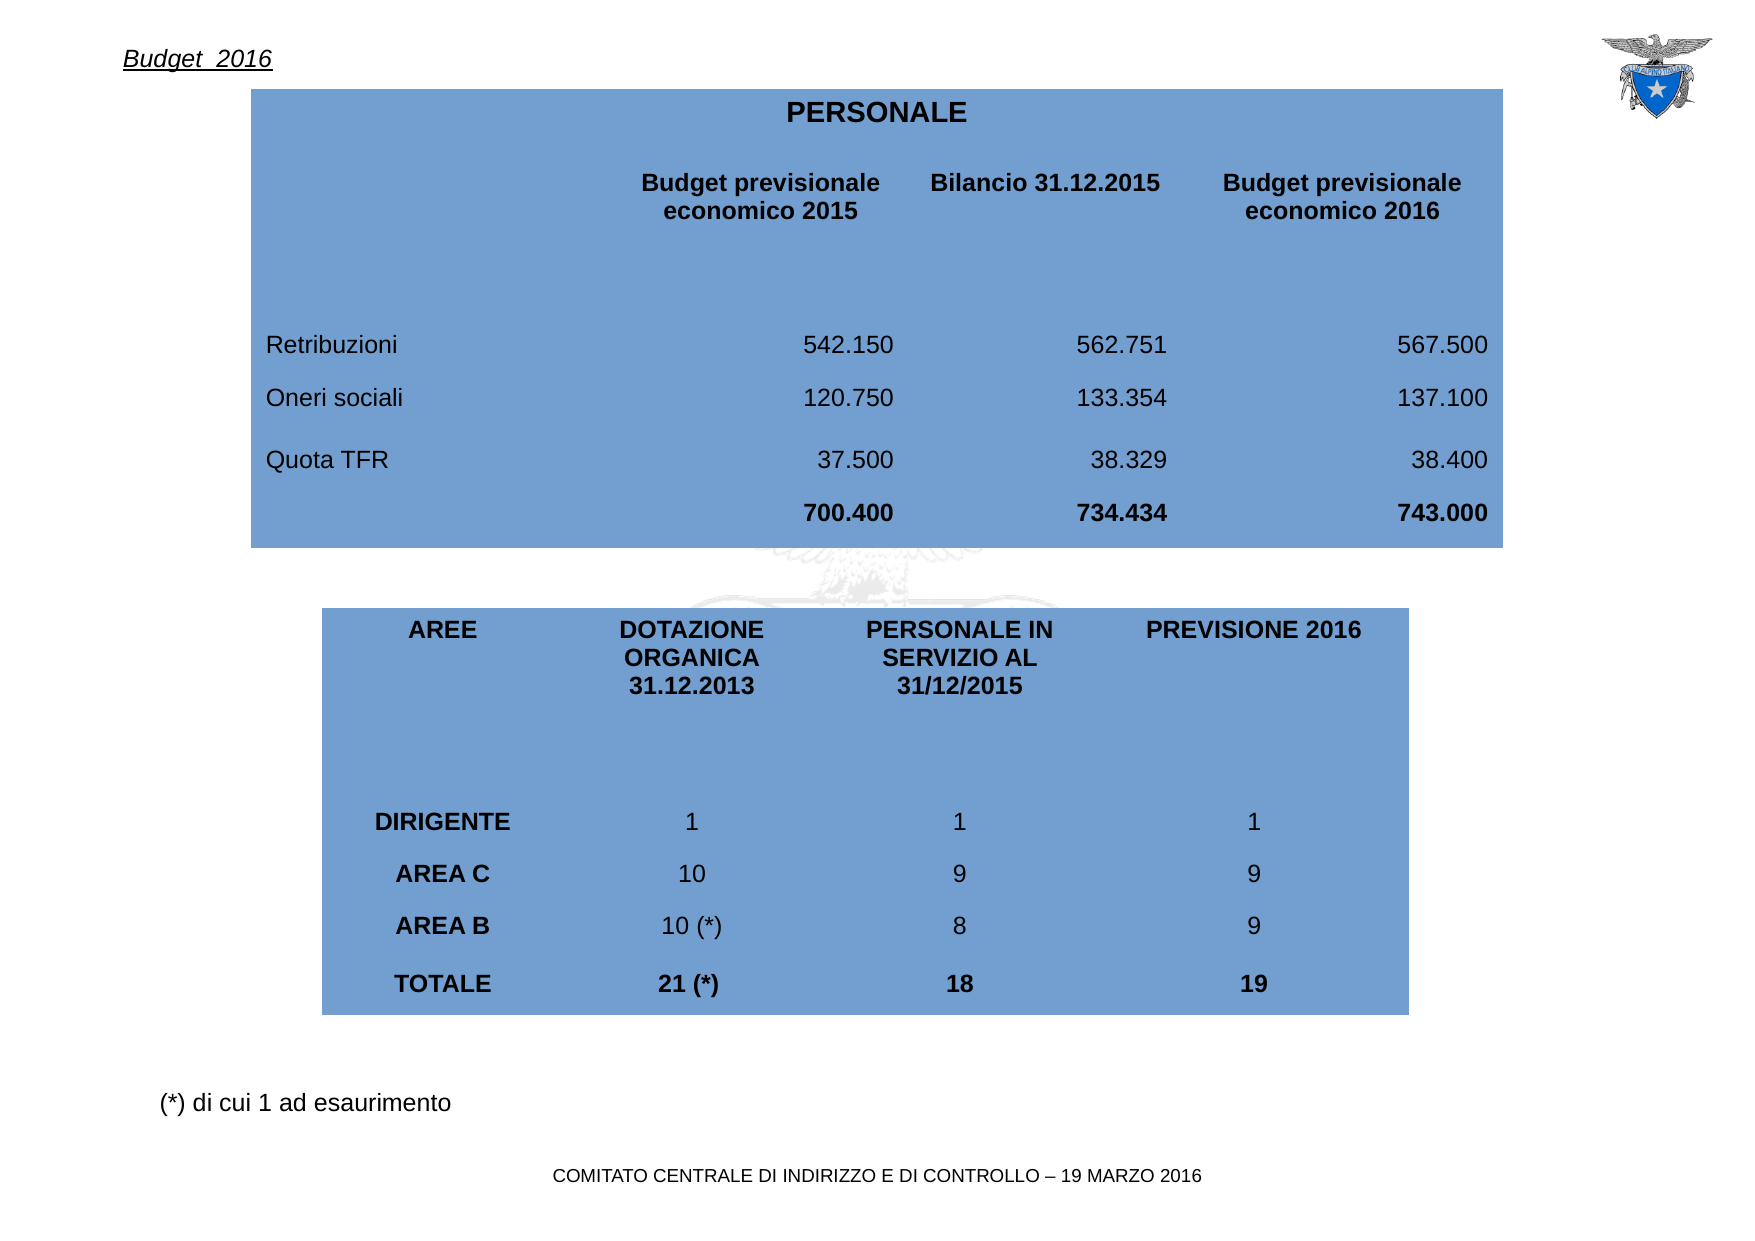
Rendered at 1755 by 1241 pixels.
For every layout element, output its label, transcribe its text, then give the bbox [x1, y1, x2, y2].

table_cell [251, 161, 613, 323]
table_cell 133.354 [909, 376, 1182, 438]
table_cell Budget previsionale economico 2015 [613, 161, 909, 323]
table_cell 120.750 [613, 376, 909, 438]
table_cell 10 [564, 853, 820, 905]
table_cell 8 [820, 905, 1100, 962]
table_cell 562.751 [909, 323, 1182, 376]
table_header PERSONALE IN SERVIZIO AL 31/12/2015 [820, 608, 1100, 800]
table_cell 19 [1100, 962, 1409, 1015]
table_cell 1 [820, 800, 1100, 853]
table_cell 10 (*) [564, 905, 820, 962]
table_cell 137.100 [1182, 376, 1503, 438]
table_cell 1 [1100, 800, 1409, 853]
table_header PERSONALE [251, 89, 1503, 161]
table_cell Quota TFR [251, 438, 613, 491]
table_cell 9 [820, 853, 1100, 905]
table_cell 542.150 [613, 323, 909, 376]
table_cell TOTALE [322, 962, 564, 1015]
picture [533, 548, 1221, 608]
table_cell Oneri sociali [251, 376, 613, 438]
table_cell Budget previsionale economico 2016 [1182, 161, 1503, 323]
table_cell 9 [1100, 905, 1409, 962]
table_cell 743.000 [1182, 491, 1503, 548]
table_cell AREA B [322, 905, 564, 962]
table_cell 700.400 [613, 491, 909, 548]
table_cell 38.329 [909, 438, 1182, 491]
table_cell 9 [1100, 853, 1409, 905]
table_cell 18 [820, 962, 1100, 1015]
table_header DOTAZIONE ORGANICA 31.12.2013 [564, 608, 820, 800]
table_cell AREA C [322, 853, 564, 905]
table_cell [251, 491, 613, 548]
table_cell 38.400 [1182, 438, 1503, 491]
text_box (*) di cui 1 ad esaurimento [144, 1078, 842, 1124]
table_header AREE [322, 608, 564, 800]
table_cell 567.500 [1182, 323, 1503, 376]
table_cell 1 [564, 800, 820, 853]
picture [1597, 29, 1718, 128]
table_cell DIRIGENTE [322, 800, 564, 853]
table_cell Retribuzioni [251, 323, 613, 376]
table_cell 21 (*) [564, 962, 820, 1015]
table_cell Bilancio 31.12.2015 [909, 161, 1182, 323]
table_cell 37.500 [613, 438, 909, 491]
table_header PREVISIONE 2016 [1100, 608, 1409, 800]
table_cell 734.434 [909, 491, 1182, 548]
text_box Budget 2016 [50, 35, 346, 82]
text_box COMITATO CENTRALE DI INDIRIZZO E DI CONTROLLO – 19 MARZO 2016 [389, 1155, 1365, 1194]
